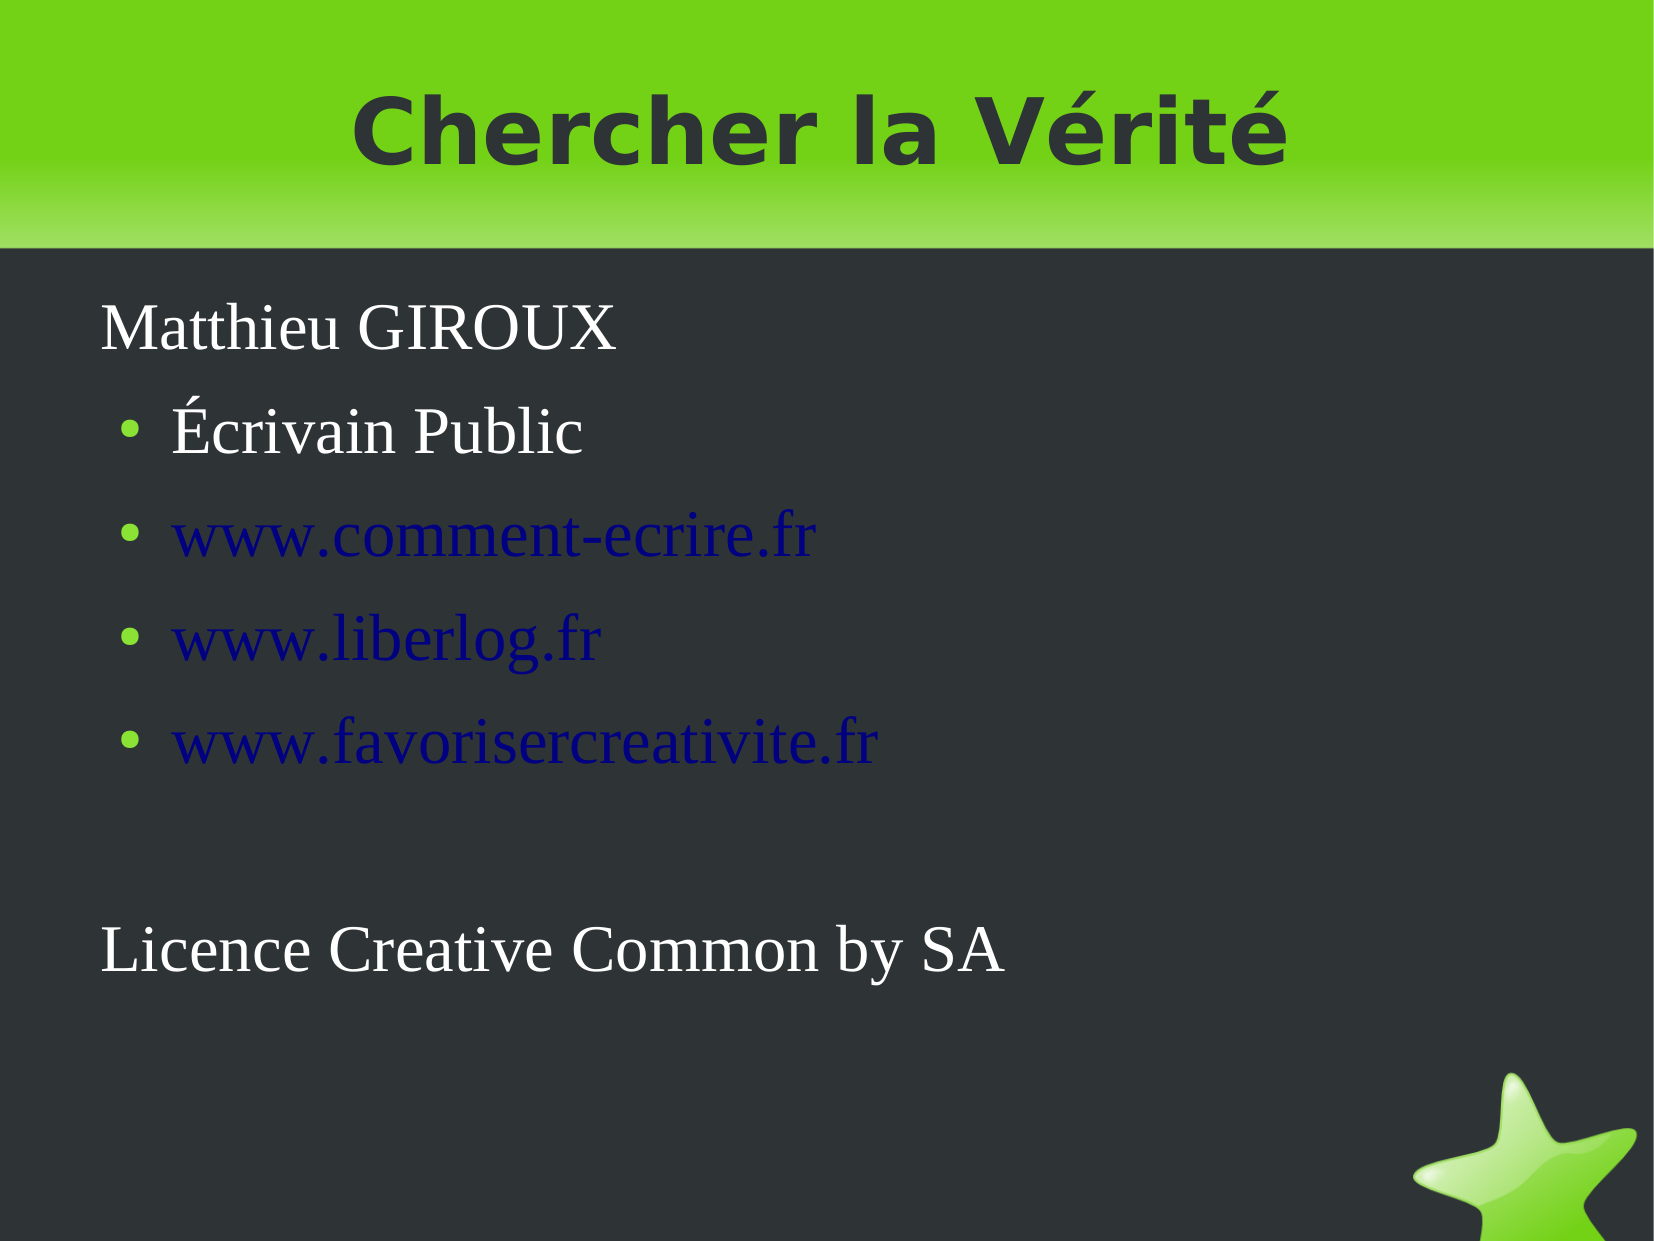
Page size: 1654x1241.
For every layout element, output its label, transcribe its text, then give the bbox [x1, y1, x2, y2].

picture [0, 0, 1654, 1241]
title Chercher la Vérité [76, 36, 1565, 229]
list Matthieu GIROUX Écrivain Public www.comment-ecrire.fr www.liberlog.fr www.favorisercreativite.fr Licence Creative Common by SA [82, 290, 1571, 1144]
